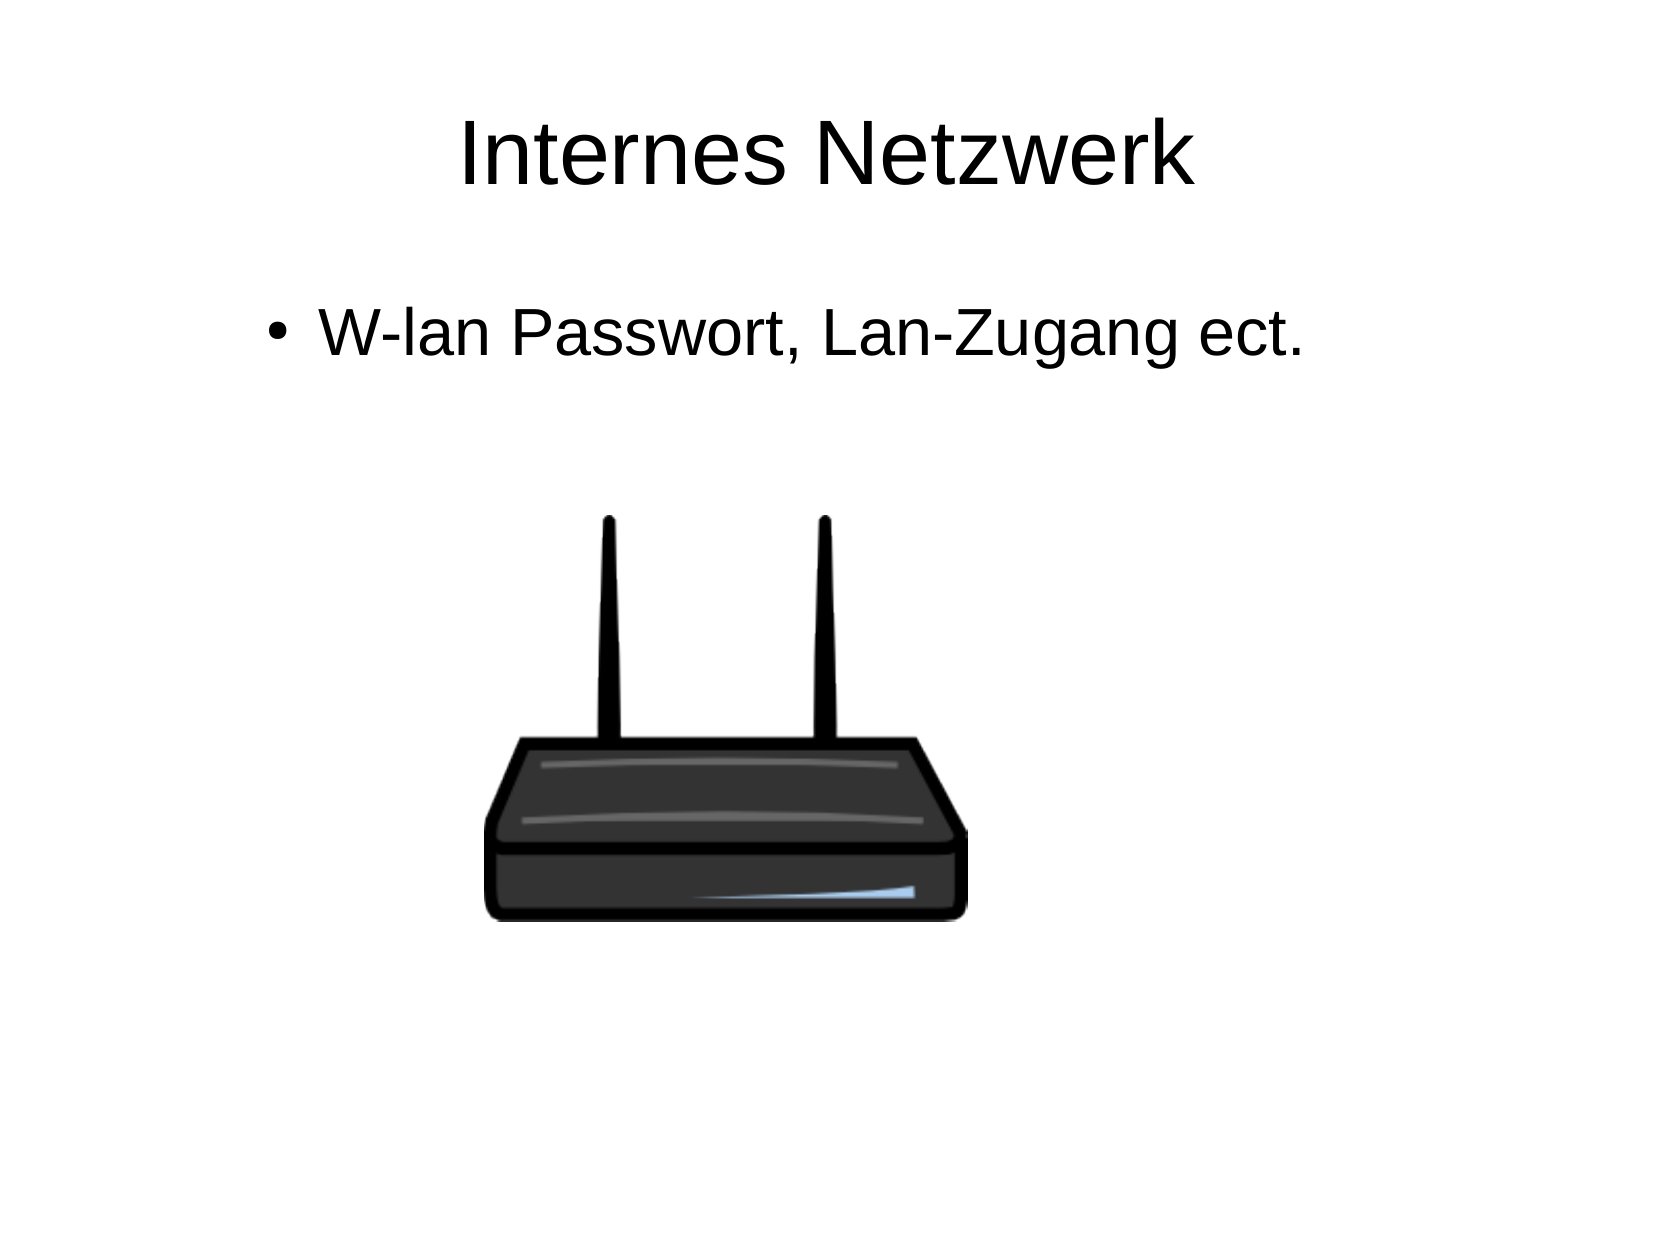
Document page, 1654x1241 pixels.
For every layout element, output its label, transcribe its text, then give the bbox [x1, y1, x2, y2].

picture [484, 515, 968, 922]
title Internes Netzwerk [82, 49, 1571, 257]
list W-lan Passwort, Lan-Zugang ect. [248, 295, 1430, 1015]
